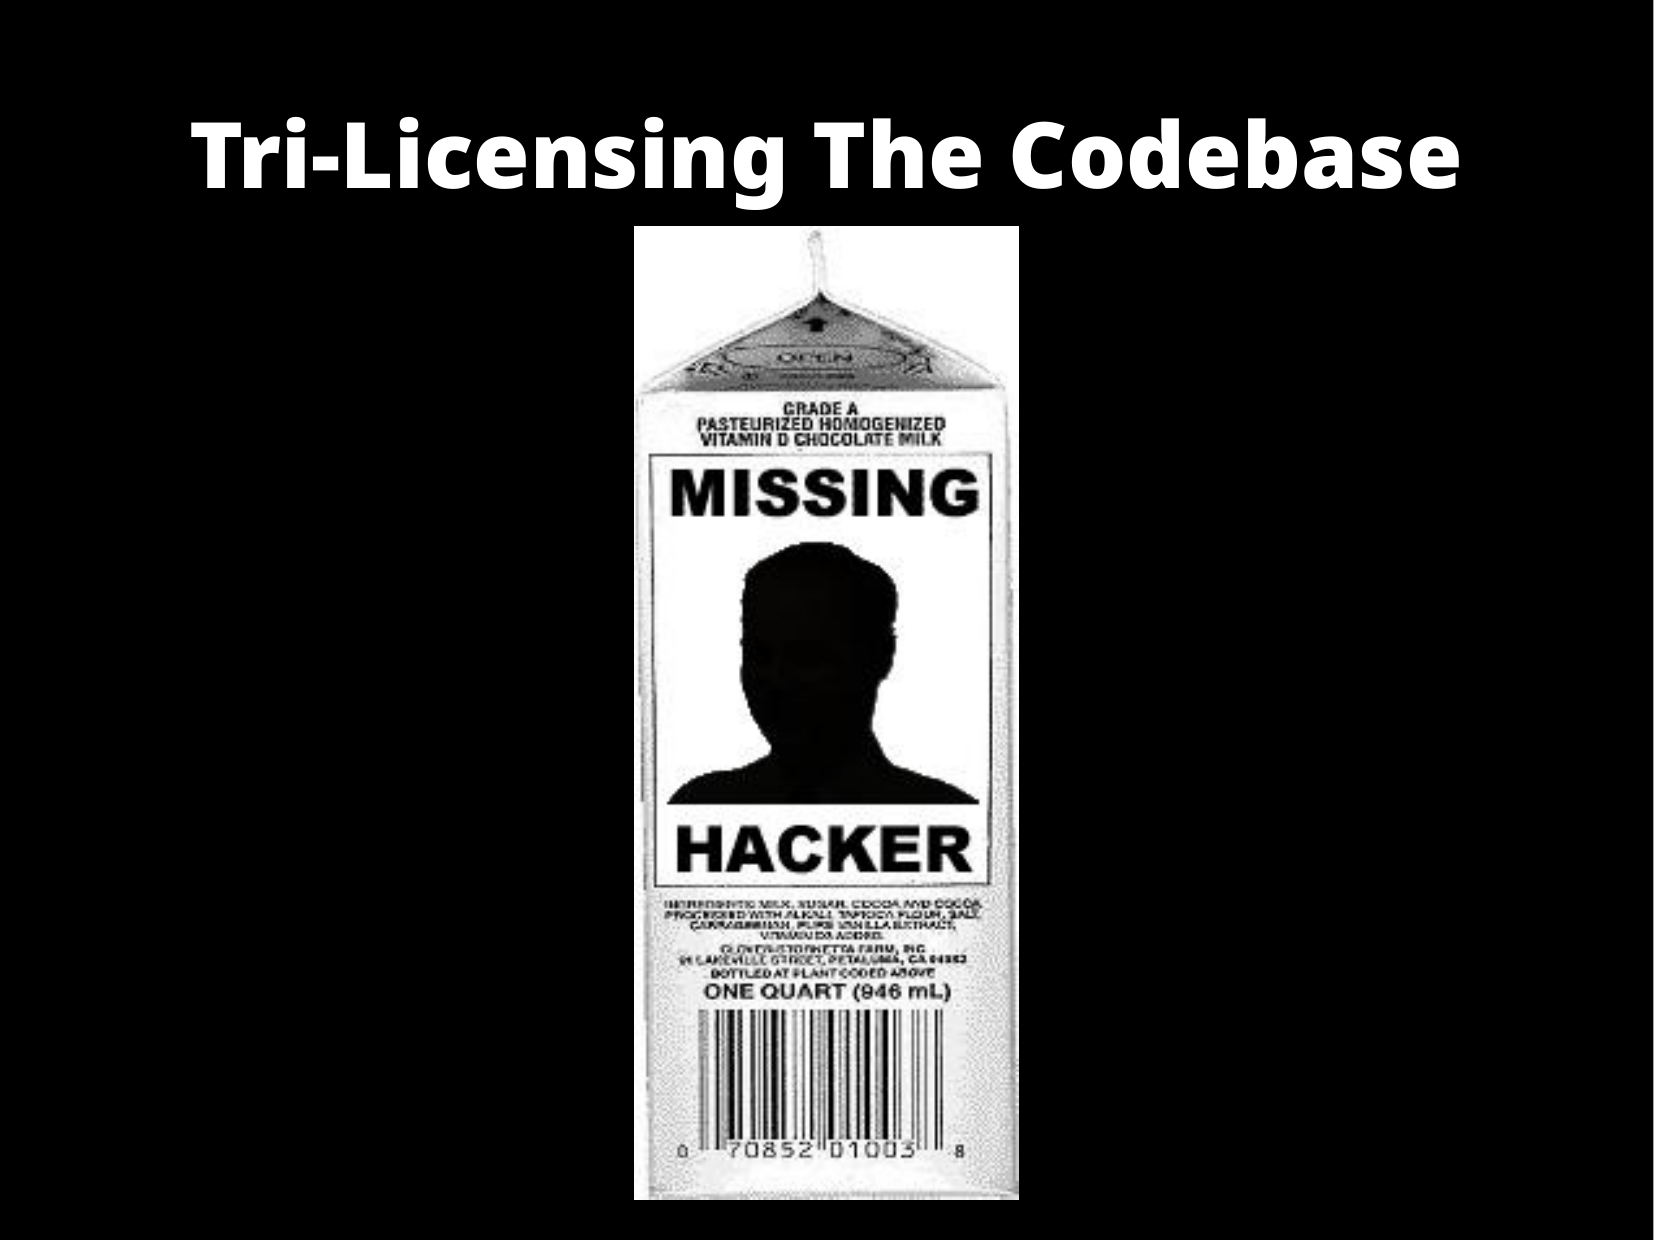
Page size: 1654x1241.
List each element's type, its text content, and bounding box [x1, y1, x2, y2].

picture [634, 226, 1019, 1200]
title Tri-Licensing The Codebase [82, 49, 1571, 257]
